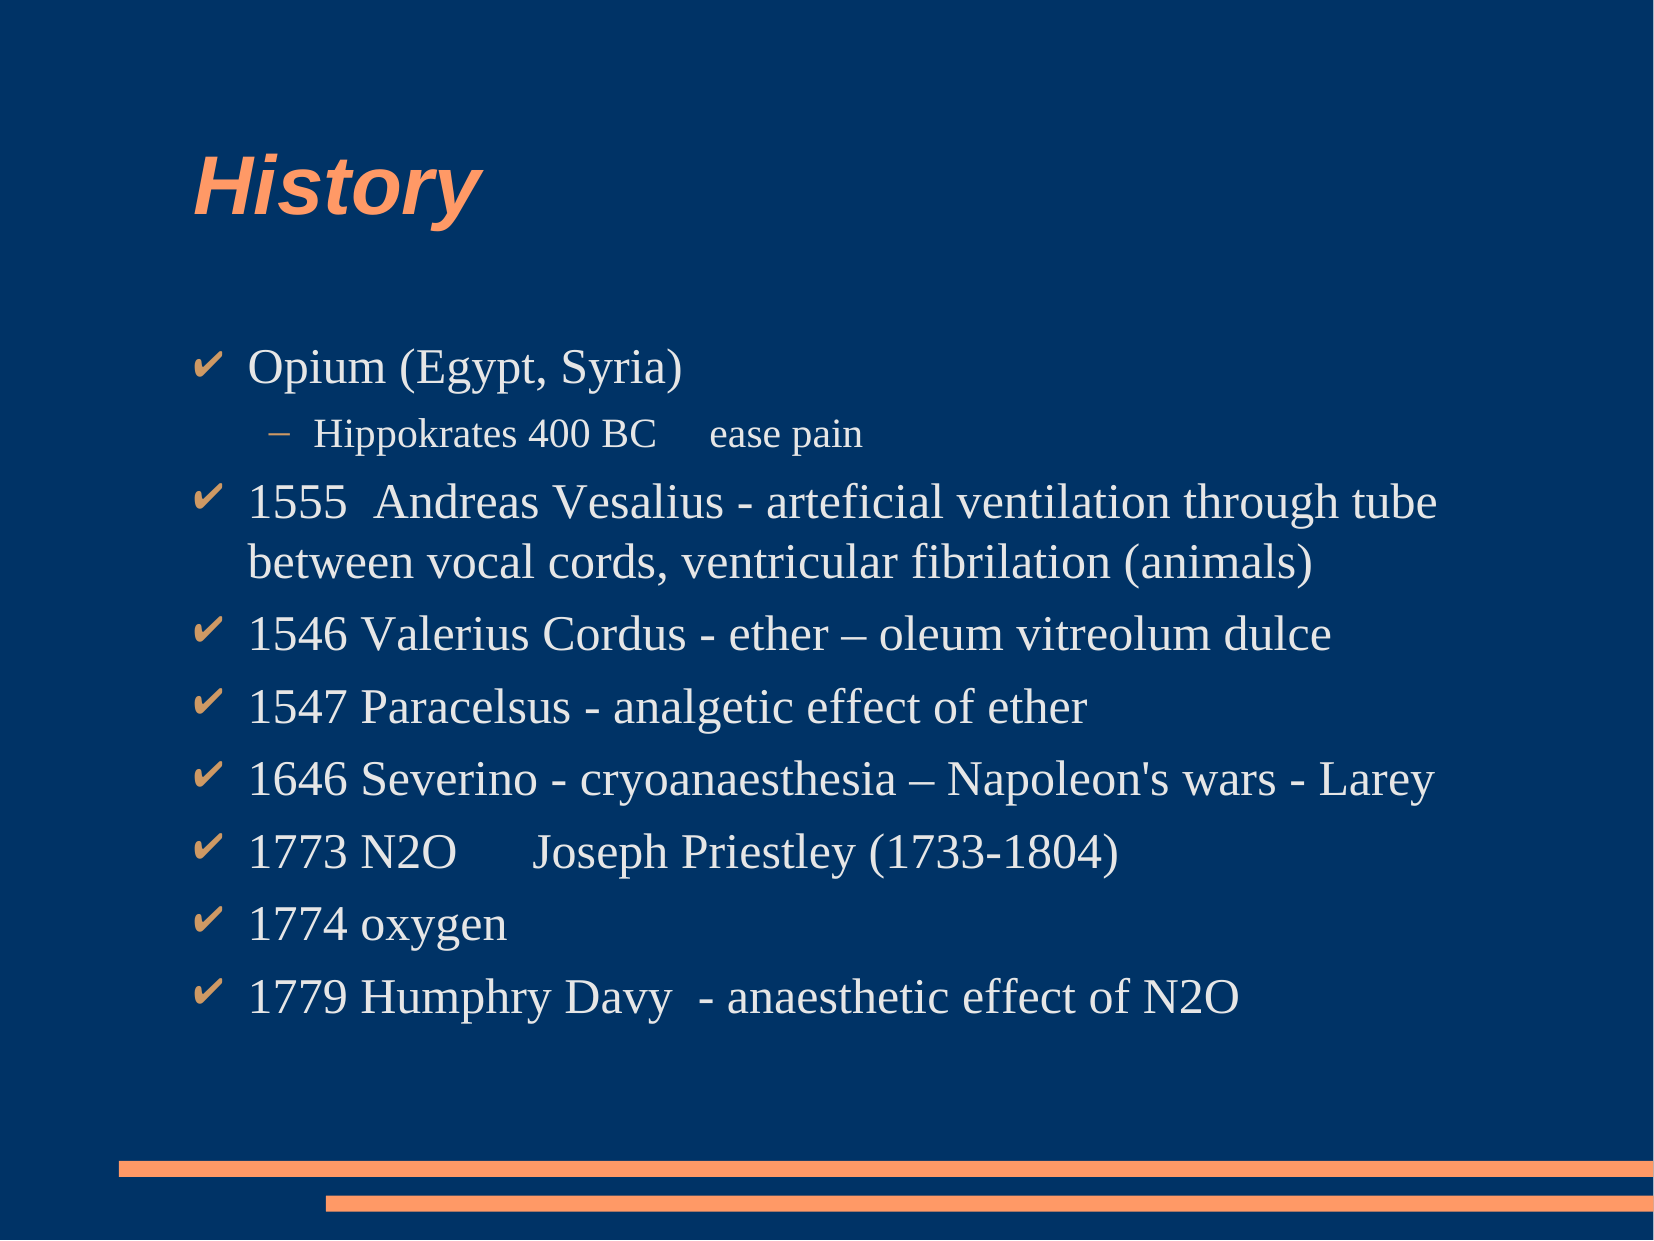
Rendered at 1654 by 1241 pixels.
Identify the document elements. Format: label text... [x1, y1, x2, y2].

list Opium (Egypt, Syria) Hippokrates 400 BC ease pain 1555 Andreas Vesalius - arteficial ventilation through tube between vocal cords, ventricular fibrilation (animals) 1546 Valerius Cordus - ether – oleum vitreolum dulce 1547 Paracelsus - analgetic effect of ether 1646 Severino - cryoanaesthesia – Napoleon's wars - Larey 1773 N2O Joseph Priestley (1733-1804) 1774 oxygen 1779 Humphry Davy - anaesthetic effect of N2O [179, 330, 1585, 1169]
title History [179, 82, 1585, 290]
